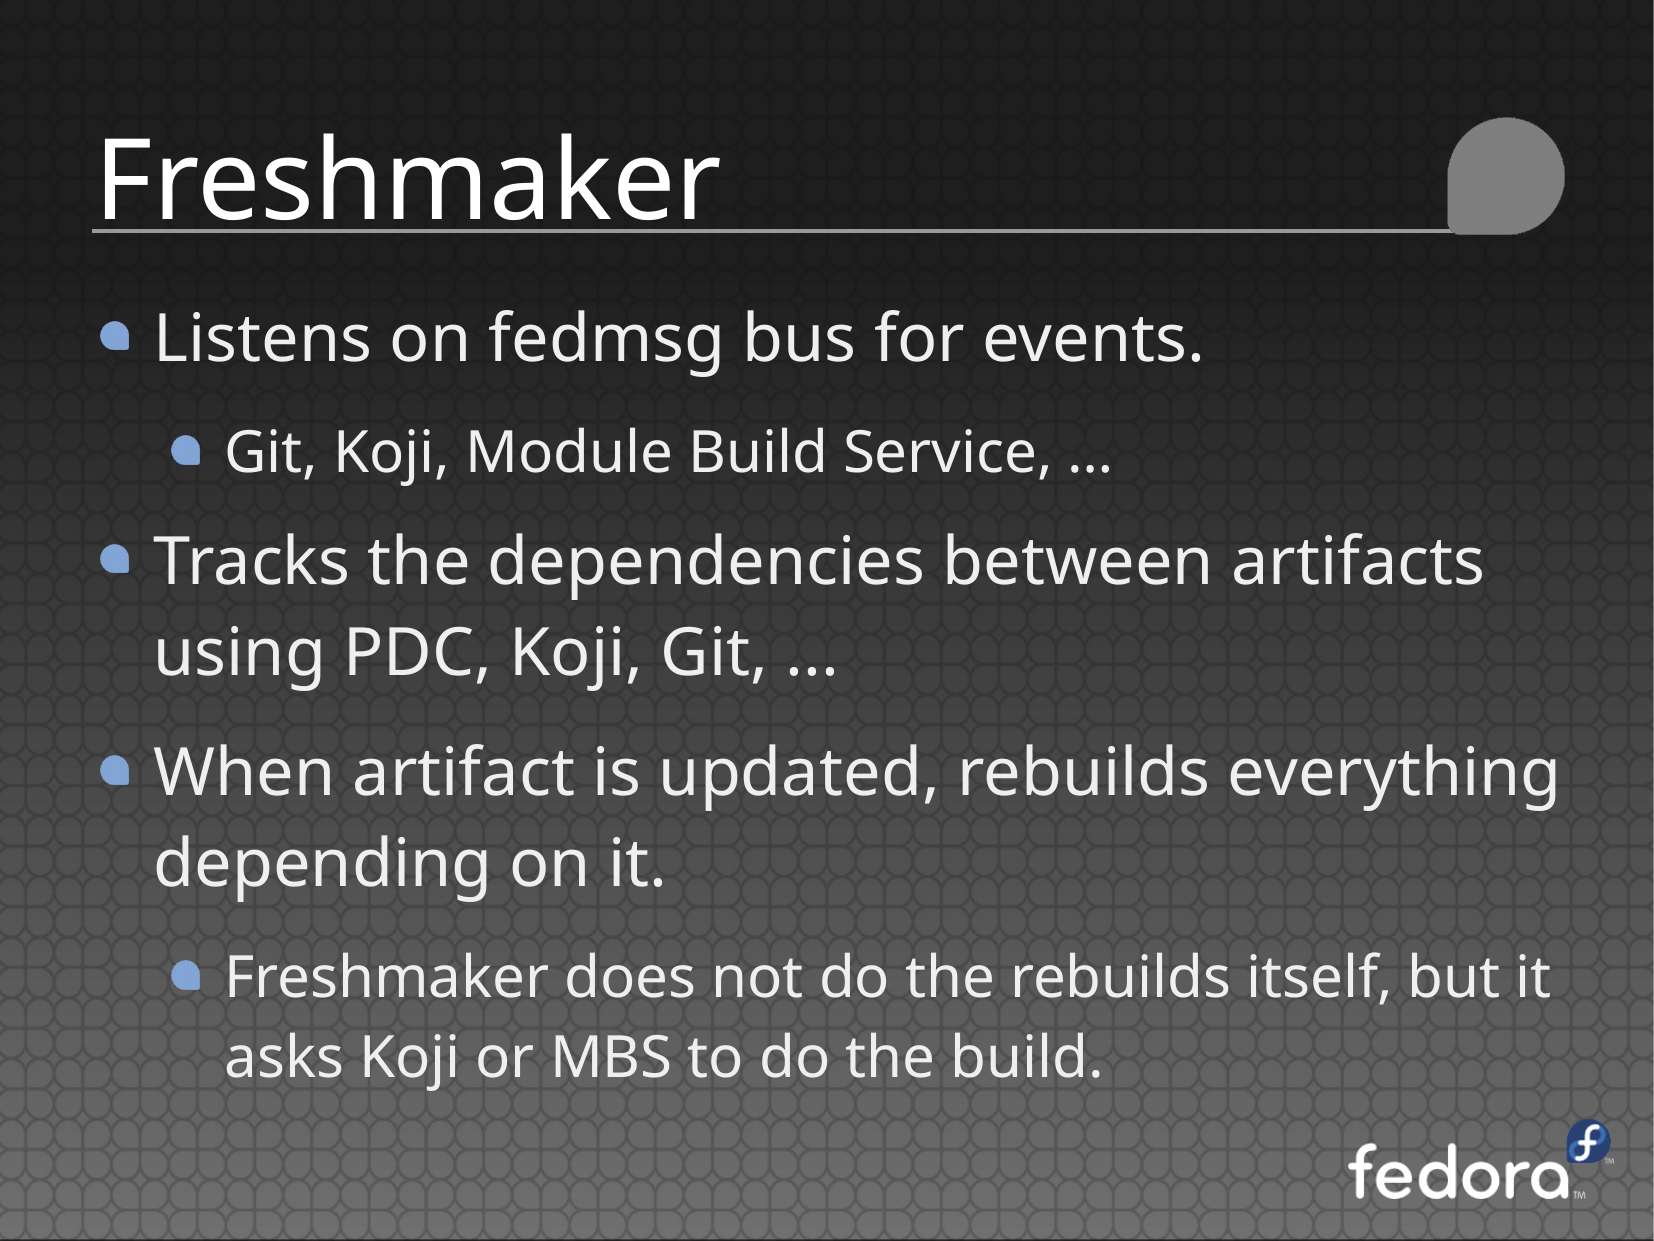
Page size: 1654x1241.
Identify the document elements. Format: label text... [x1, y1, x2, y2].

title Freshmaker [94, 100, 1426, 251]
list Listens on fedmsg bus for events. Git, Koji, Module Build Service, … Tracks the dependencies between artifacts using PDC, Koji, Git, ... When artifact is updated, rebuilds everything depending on it. Freshmaker does not do the rebuilds itself, but it asks Koji or MBS to do the build. [82, 290, 1571, 1209]
picture [0, 0, 1654, 1241]
